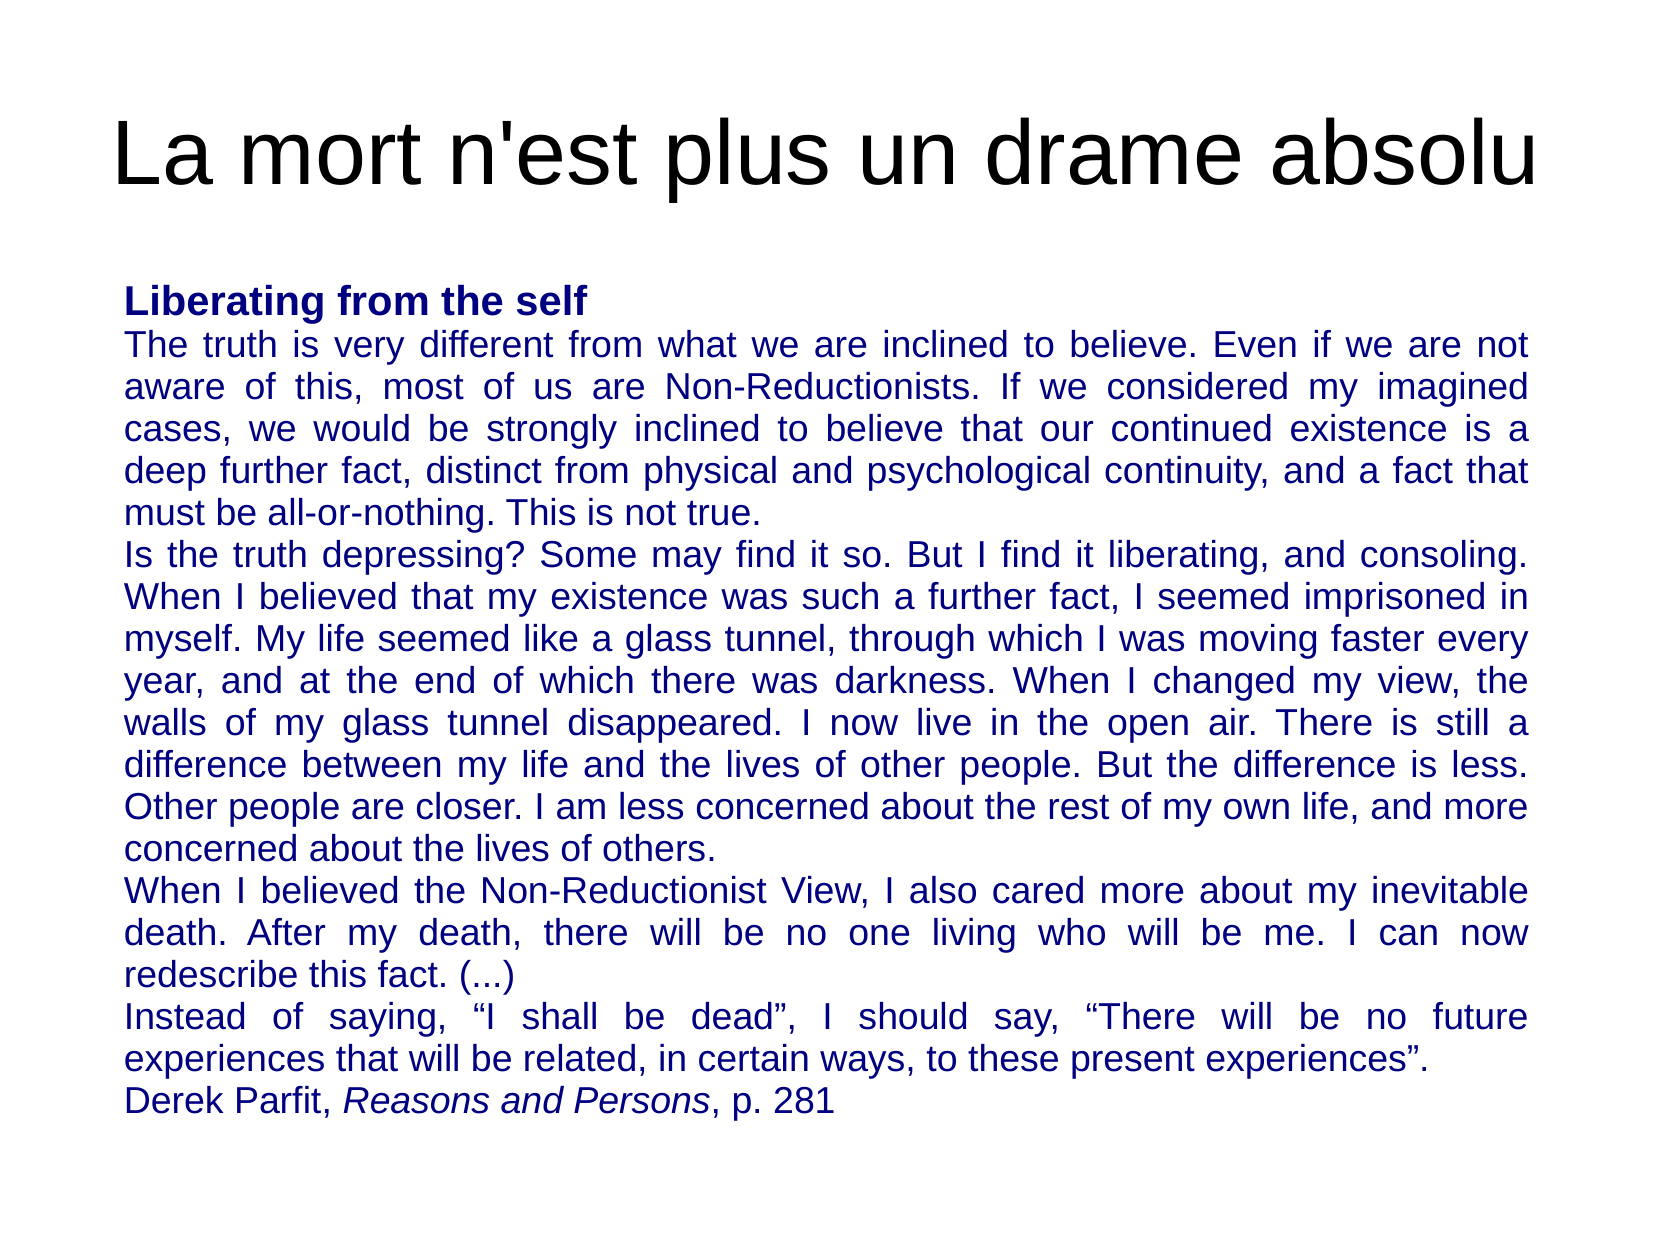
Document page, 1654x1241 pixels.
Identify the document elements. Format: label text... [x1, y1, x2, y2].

title La mort n'est plus un drame absolu [82, 49, 1571, 257]
subtitle Liberating from the self The truth is very different from what we are inclined to believe. Even if we are not aware of this, most of us are Non-Reductionists. If we considered my imagined cases, we would be strongly inclined to believe that our continued existence is a deep further fact, distinct from physical and psychological continuity, and a fact that must be all-or-nothing. This is not true. Is the truth depressing? Some may find it so. But I find it liberating, and consoling. When I believed that my existence was such a further fact, I seemed imprisoned in myself. My life seemed like a glass tunnel, through which I was moving faster every year, and at the end of which there was darkness. When I changed my view, the walls of my glass tunnel disappeared. I now live in the open air. There is still a difference between my life and the lives of other people. But the difference is less. Other people are closer. I am less concerned about the rest of my own life, and more concerned about the lives of others. When I believed the Non-Reductionist View, I also cared more about my inevitable death. After my death, there will be no one living who will be me. I can now redescribe this fact. (...) Instead of saying, “I shall be dead”, I should say, “There will be no future experiences that will be related, in certain ways, to these present experiences”. Derek Parfit, Reasons and Persons, p. 281 [82, 277, 1571, 1122]
